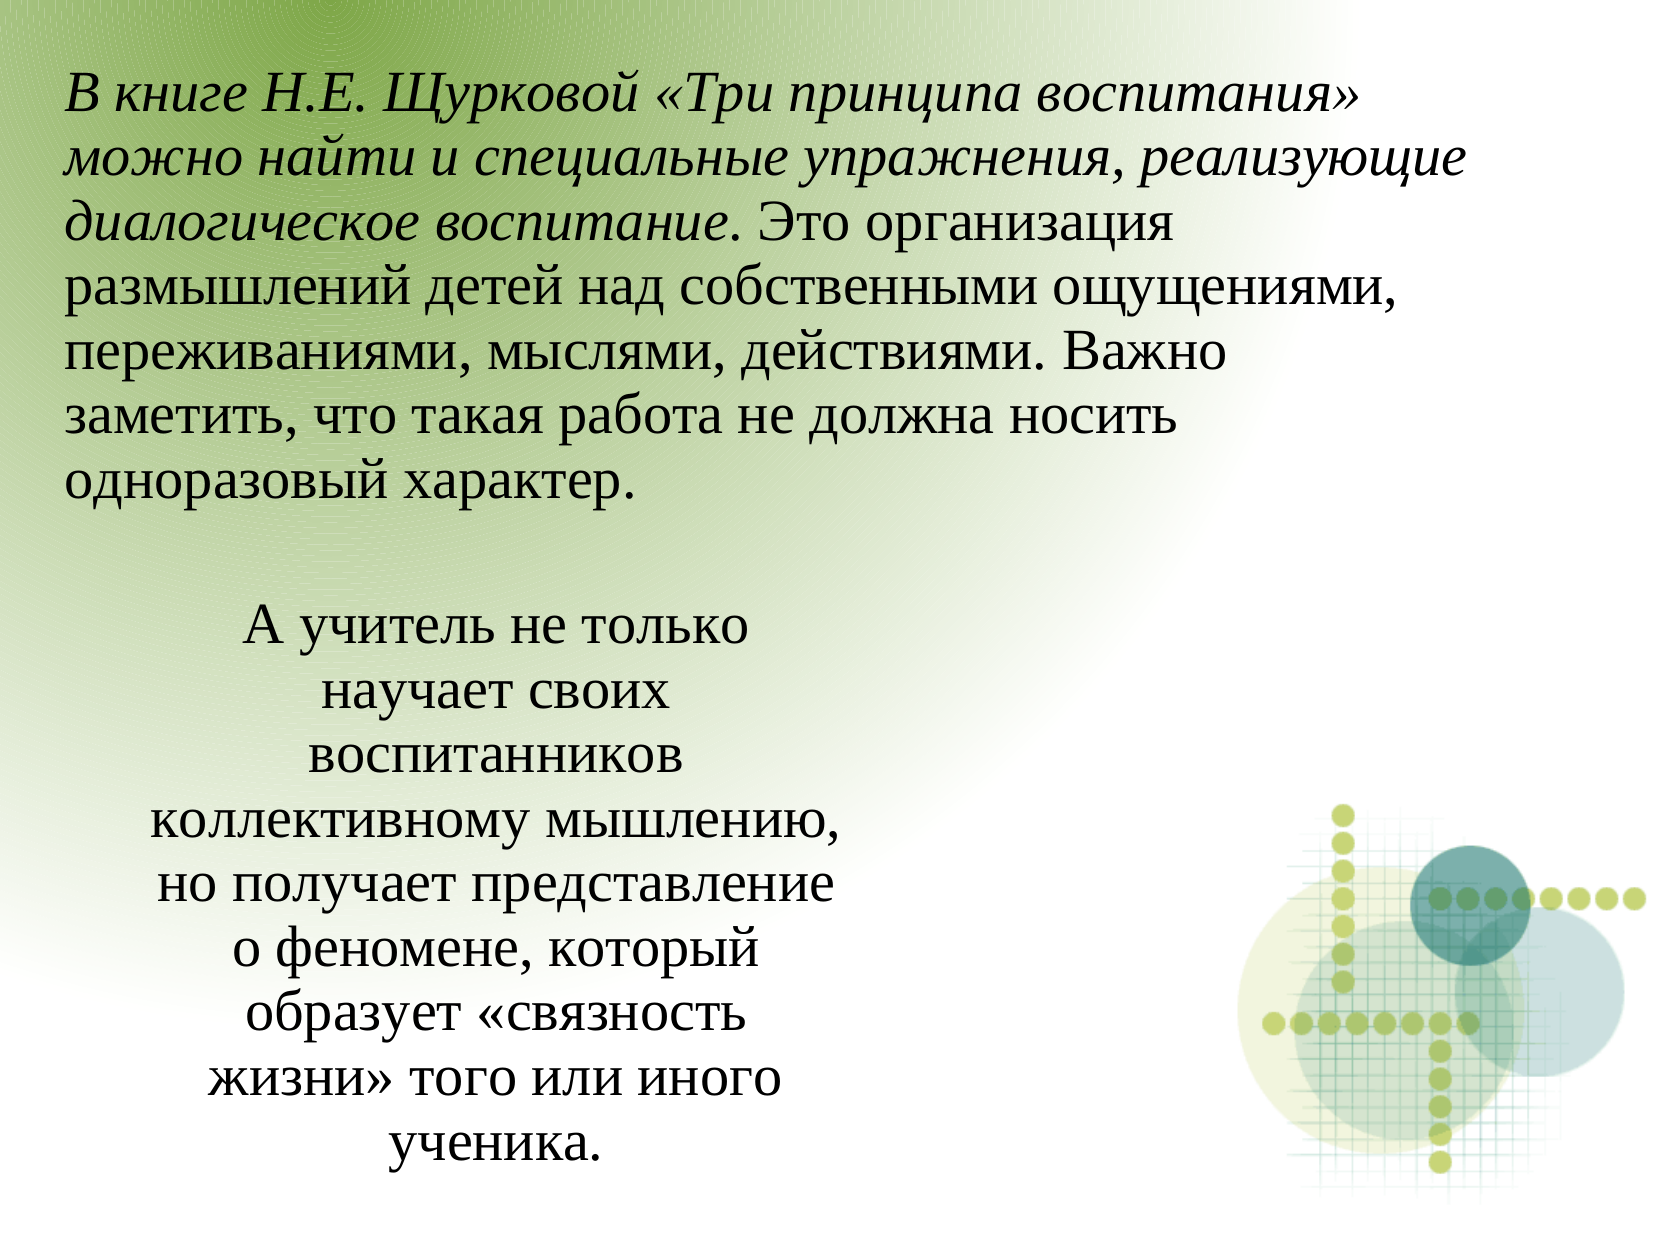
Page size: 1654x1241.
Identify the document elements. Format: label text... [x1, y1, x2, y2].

text_box А учитель не только научает своих воспитанников коллективному мышлению, но получает представление о феномене, который образует «связность жизни» того или иного ученика. [147, 591, 845, 1182]
list В книге Н.Е. Щурковой «Три принципа воспитания» можно найти и специальные упражнения, реализующие диалогическое воспитание. Это организация размышлений детей над собственными ощущениями, переживаниями, мыслями, действиями. Важно заметить, что такая работа не должна носить одноразовый характер. [64, 59, 1477, 841]
picture [1224, 792, 1654, 1211]
